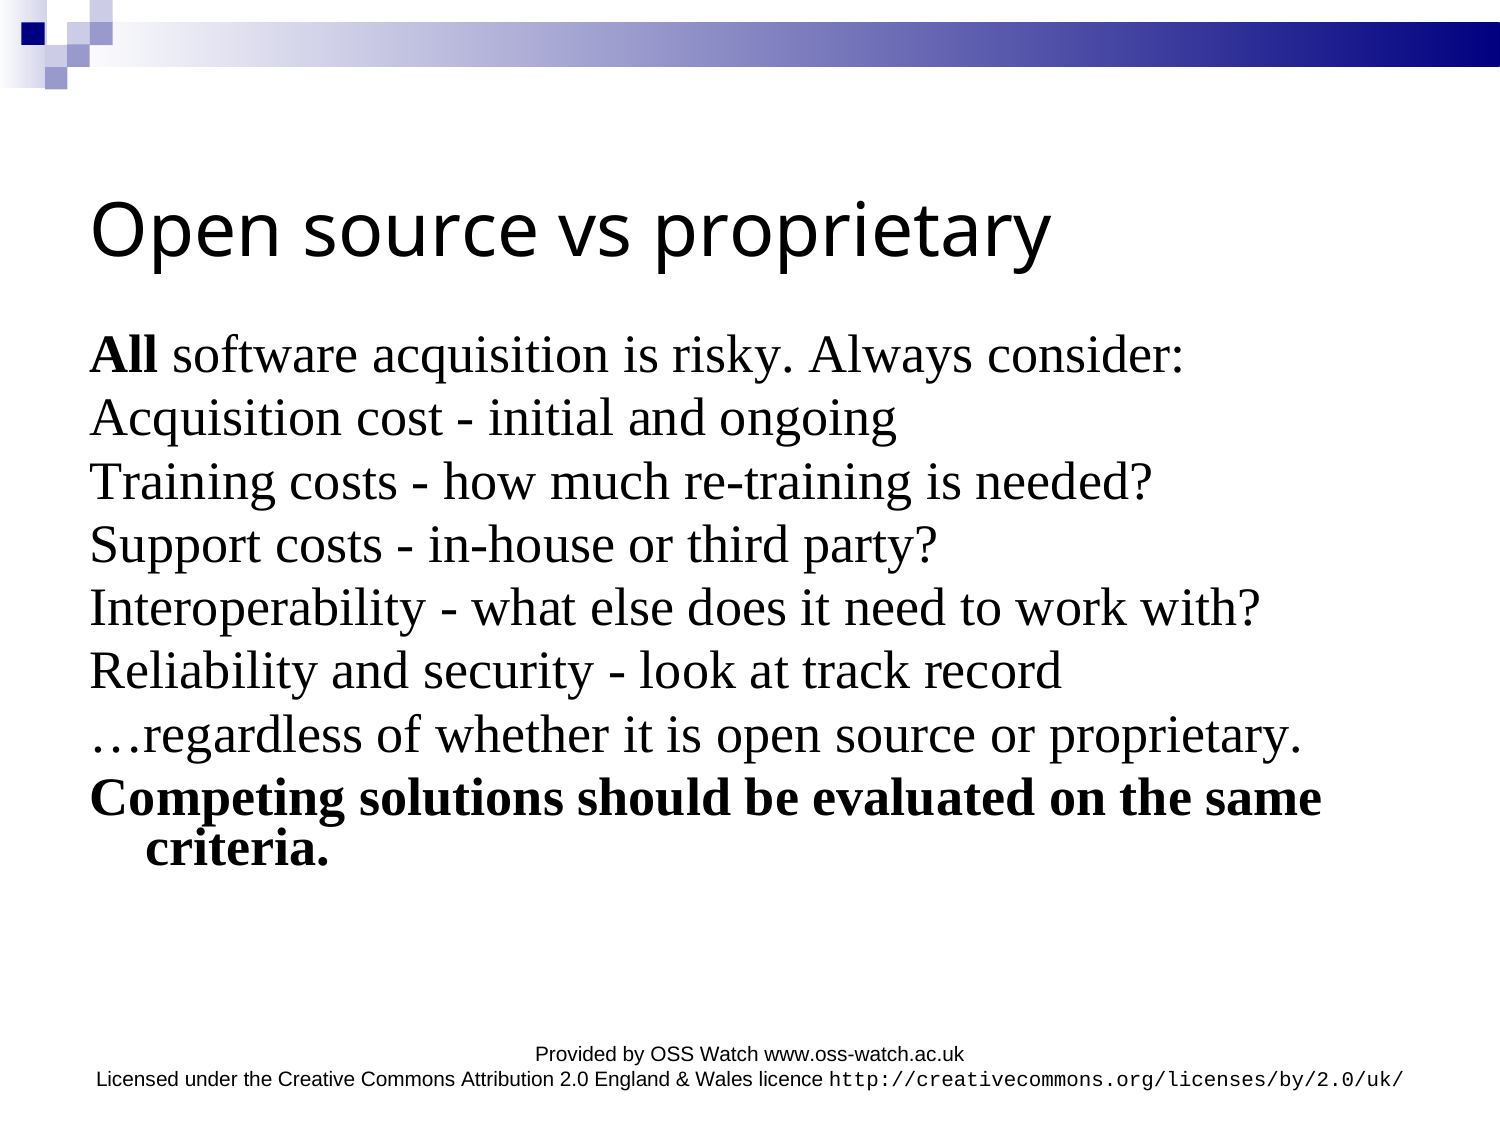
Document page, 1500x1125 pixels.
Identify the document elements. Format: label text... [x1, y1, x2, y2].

title Open source vs proprietary [75, 148, 1426, 289]
list All software acquisition is risky. Always consider: Acquisition cost - initial and ongoing Training costs - how much re-training is needed? Support costs - in-house or third party? Interoperability - what else does it need to work with? Reliability and security - look at track record …regardless of whether it is open source or proprietary. Competing solutions should be evaluated on the same criteria. [75, 324, 1426, 923]
